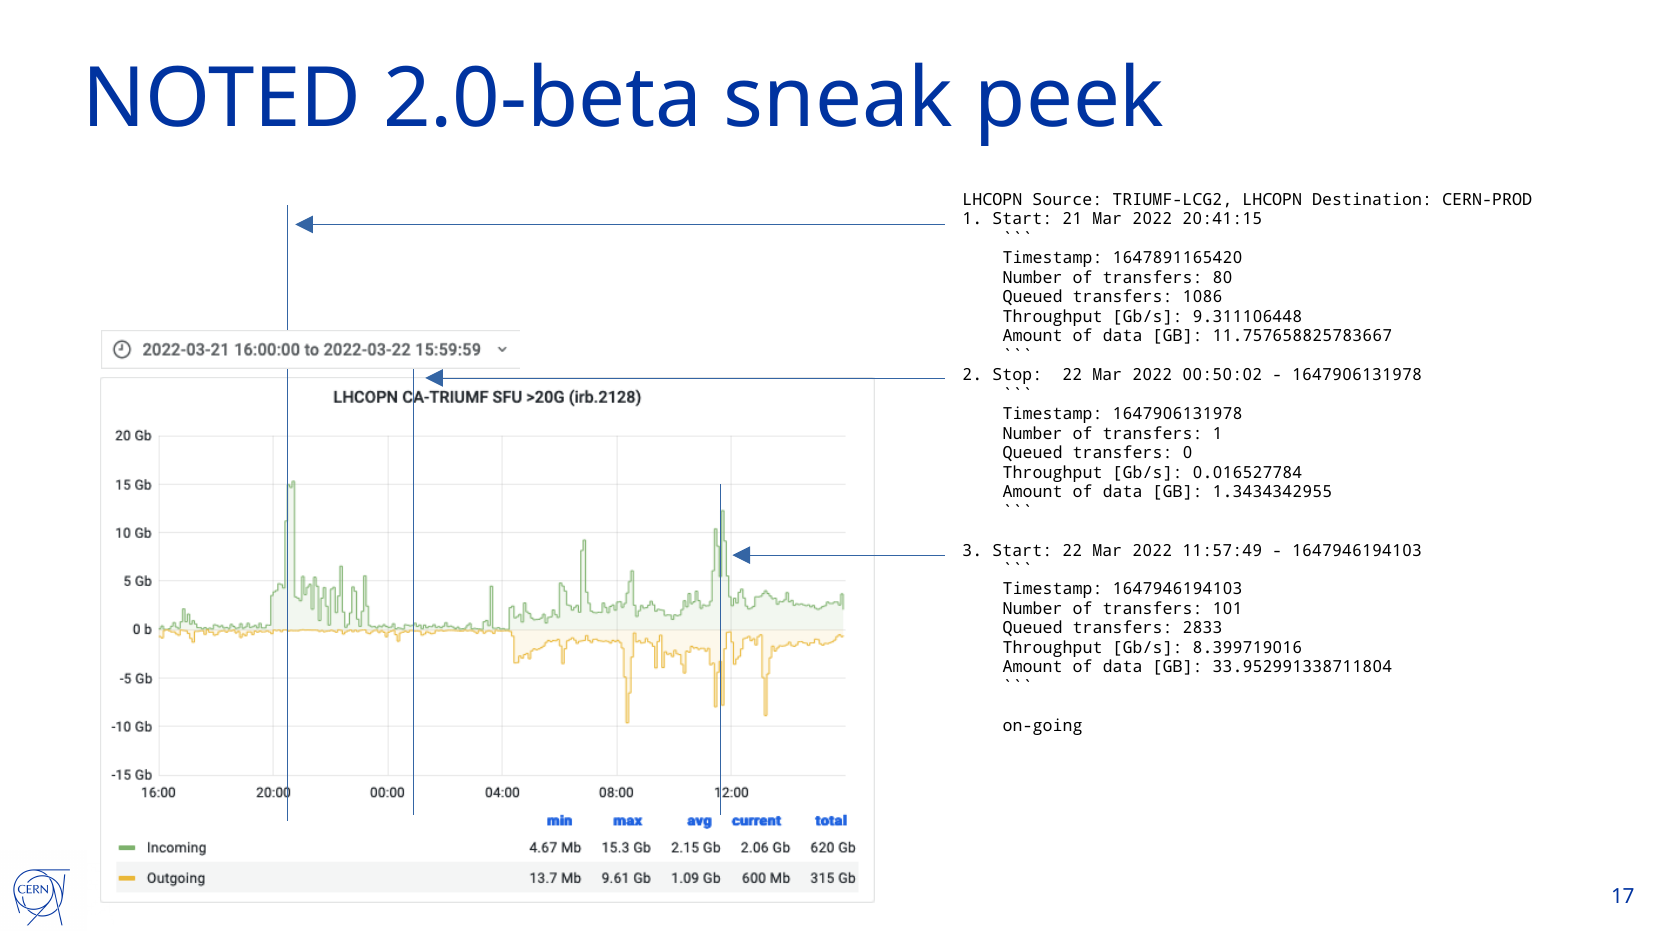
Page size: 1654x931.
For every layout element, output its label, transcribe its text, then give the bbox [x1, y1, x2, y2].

picture [101, 330, 520, 369]
text_box LHCOPN Source: TRIUMF-LCG2, LHCOPN Destination: CERN-PROD 1. Start: 21 Mar 2022 20:41:15 ``` Timestamp: 1647891165420 Number of transfers: 80 Queued transfers: 1086 Throughput [Gb/s]: 9.311106448 Amount of data [GB]: 11.757658825783667 ``` 2. Stop: 22 Mar 2022 00:50:02 - 1647906131978 ``` Timestamp: 1647906131978 Number of transfers: 1 Queued transfers: 0 Throughput [Gb/s]: 0.016527784 Amount of data [GB]: 1.3434342955 ``` 3. Start: 22 Mar 2022 11:57:49 - 1647946194103 ``` Timestamp: 1647946194103 Number of transfers: 101 Queued transfers: 2833 Throughput [Gb/s]: 8.399719016 Amount of data [GB]: 33.952991338711804 ``` on-going [907, 143, 1629, 768]
title NOTED 2.0-beta sneak peek [82, 37, 1571, 193]
picture [0, 377, 875, 931]
